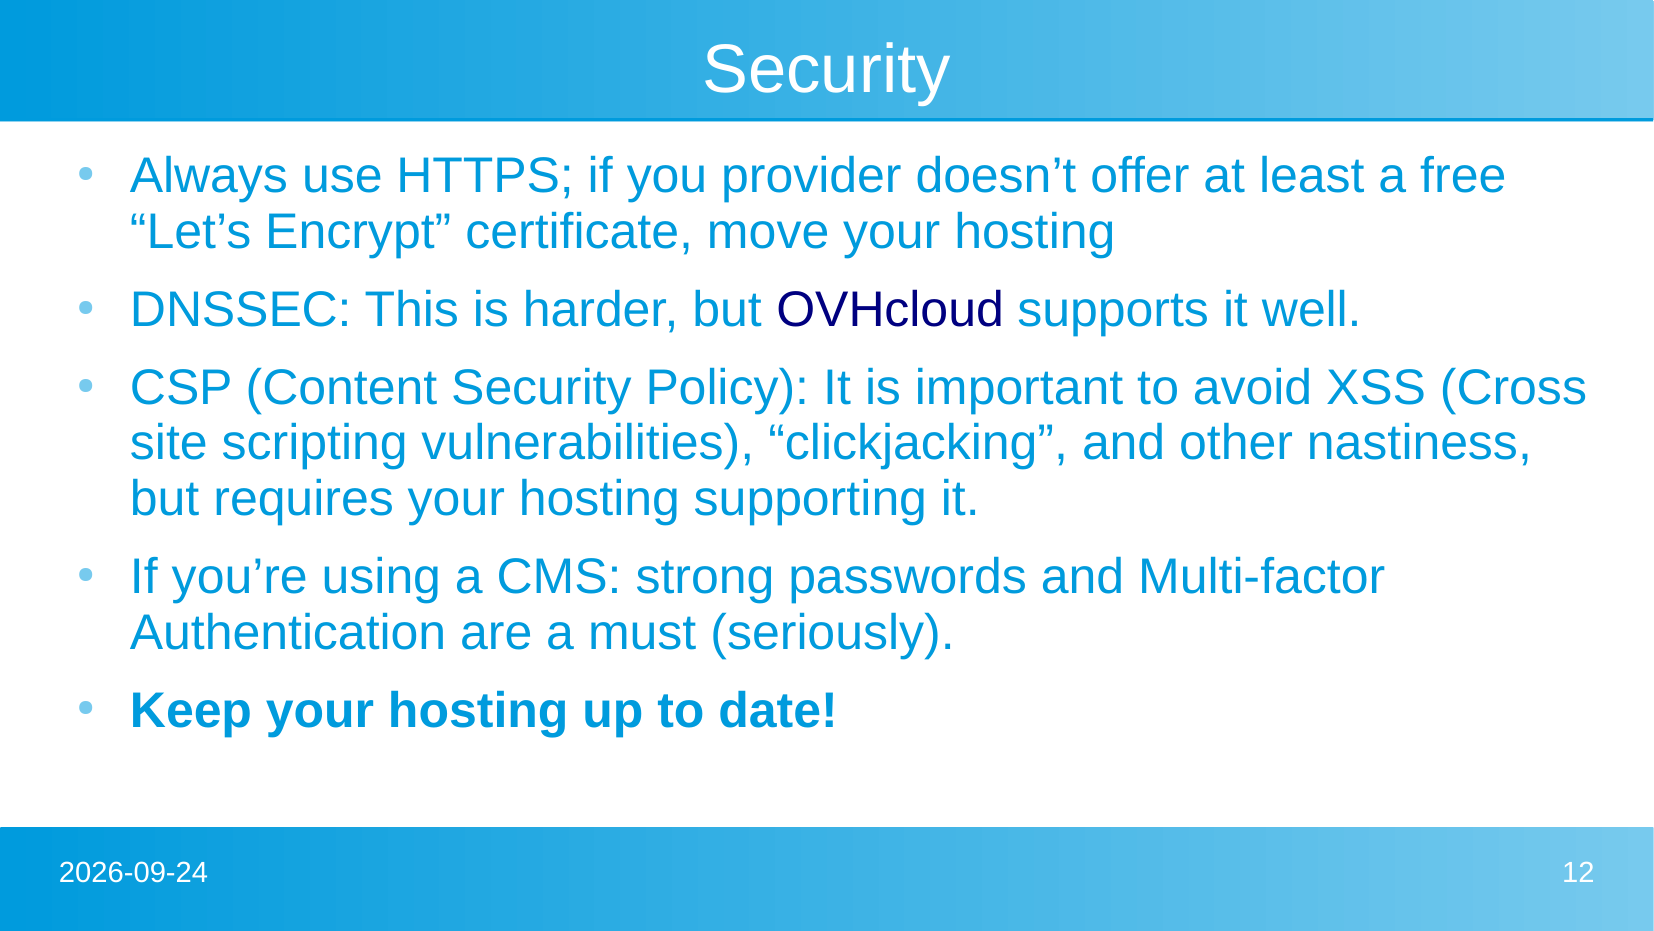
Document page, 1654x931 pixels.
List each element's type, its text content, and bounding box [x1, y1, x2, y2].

title Security [59, 29, 1595, 108]
list Always use HTTPS; if you provider doesn’t offer at least a free “Let’s Encrypt” certificate, move your hosting DNSSEC: This is harder, but OVHcloud supports it well. CSP (Content Security Policy): It is important to avoid XSS (Cross site scripting vulnerabilities), “clickjacking”, and other nastiness, but requires your hosting supporting it. If you’re using a CMS: strong passwords and Multi-factor Authentication are a must (seriously). Keep your hosting up to date! [59, 147, 1595, 739]
